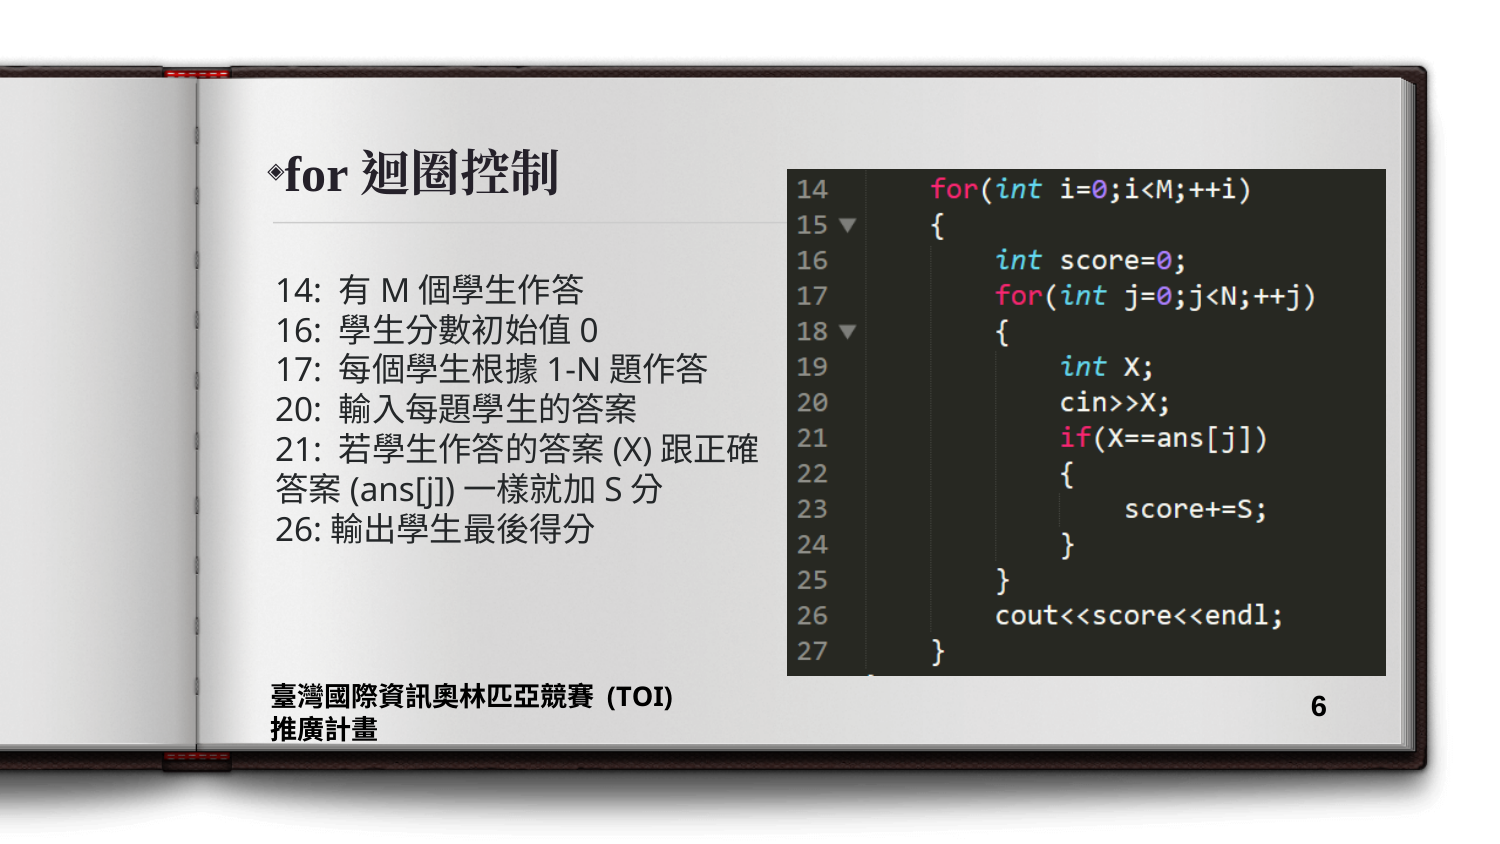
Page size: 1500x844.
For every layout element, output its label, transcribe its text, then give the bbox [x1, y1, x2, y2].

picture [787, 169, 1386, 676]
text_box 6 [1295, 676, 1386, 737]
text_box 14: 有M個學生作答 16: 學生分數初始值0 17: 每個學生根據1-N題作答 20: 輸入每題學生的答案 21: 若學生作答的答案(X)跟正確答案(ans[j])一樣就加S分 26:輸出學生最後得分 [260, 261, 787, 647]
text_box for迴圈控制 [252, 126, 1194, 216]
